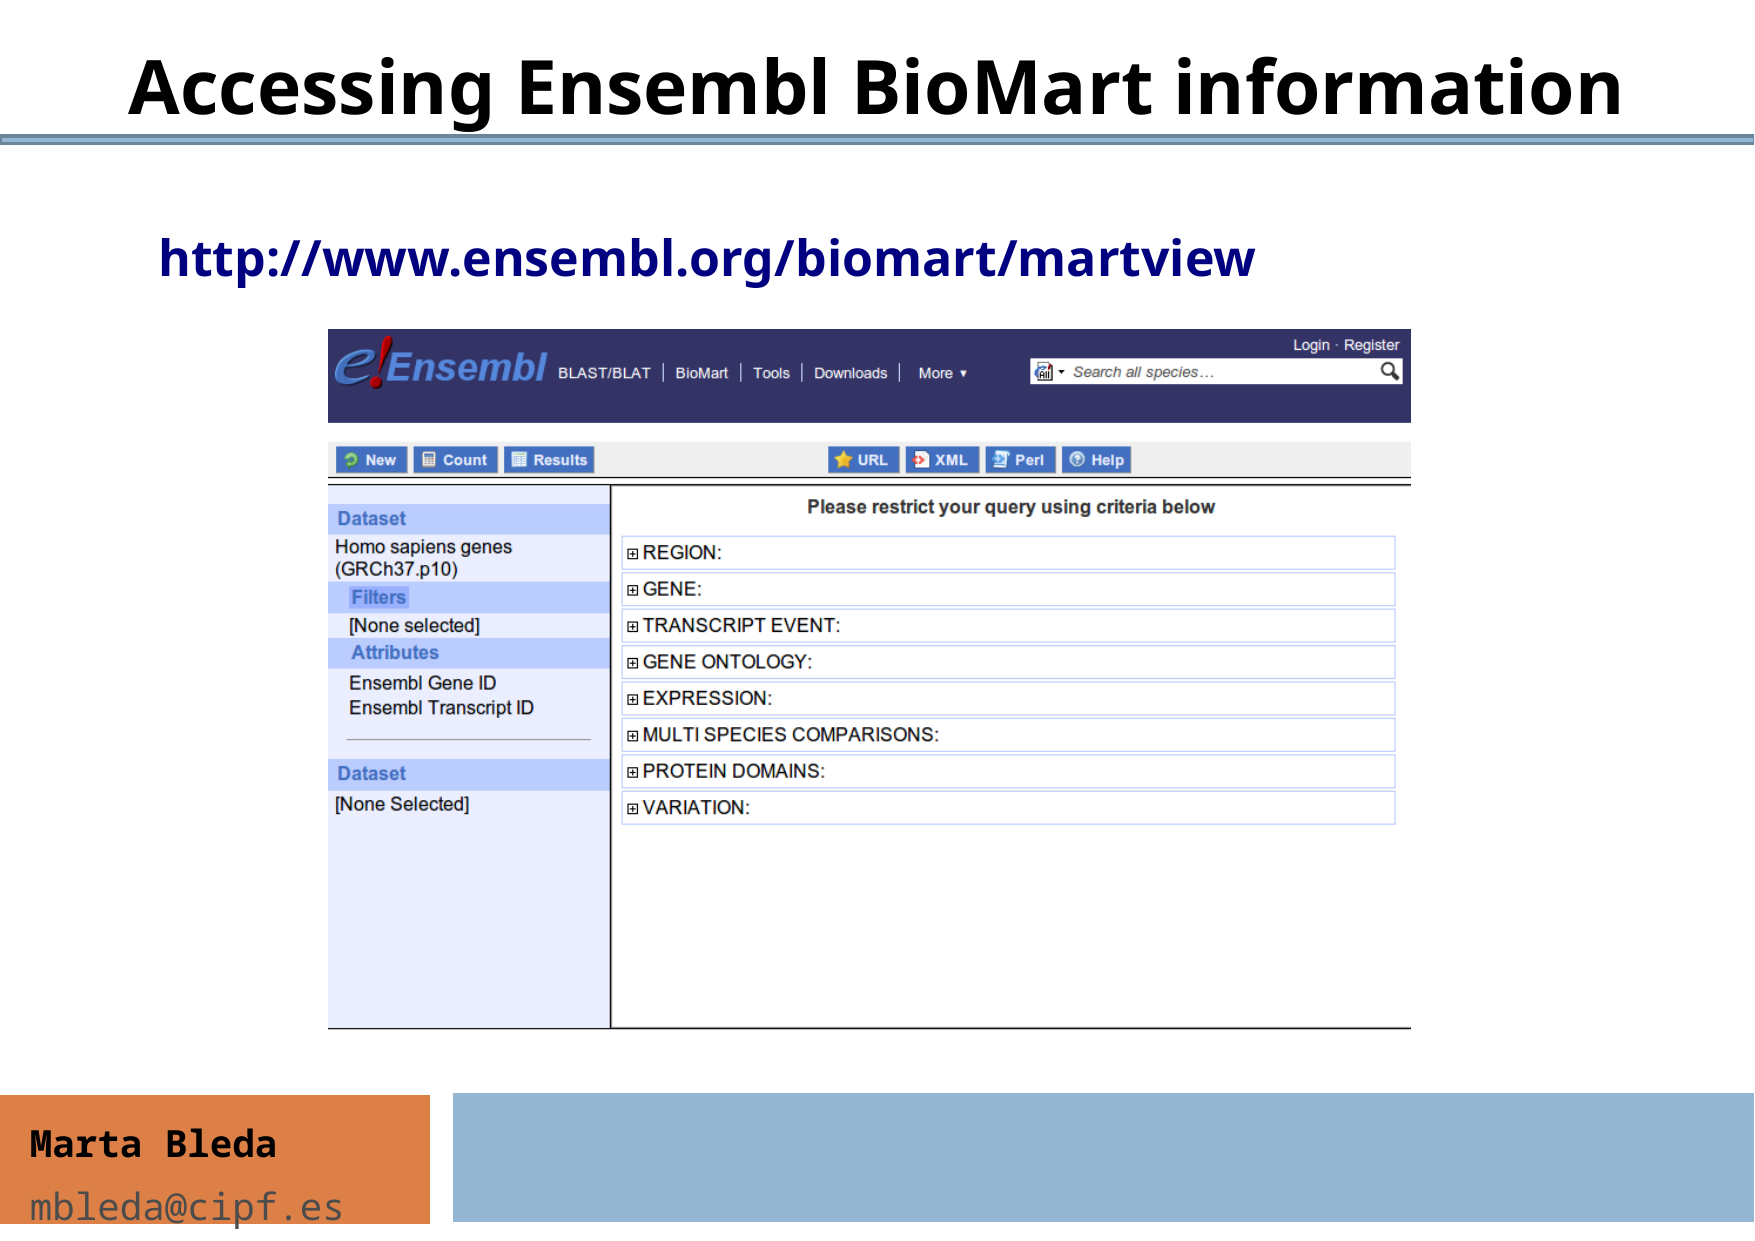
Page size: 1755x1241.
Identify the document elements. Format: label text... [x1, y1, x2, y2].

text_box [0, 136, 1754, 144]
text_box Accessing Ensembl BioMart information [67, 27, 1688, 129]
picture [328, 329, 1411, 1034]
list http://www.ensembl.org/biomart/martview [87, 223, 1632, 1034]
text_box Marta Bleda mbleda@cipf.es [15, 1110, 406, 1213]
